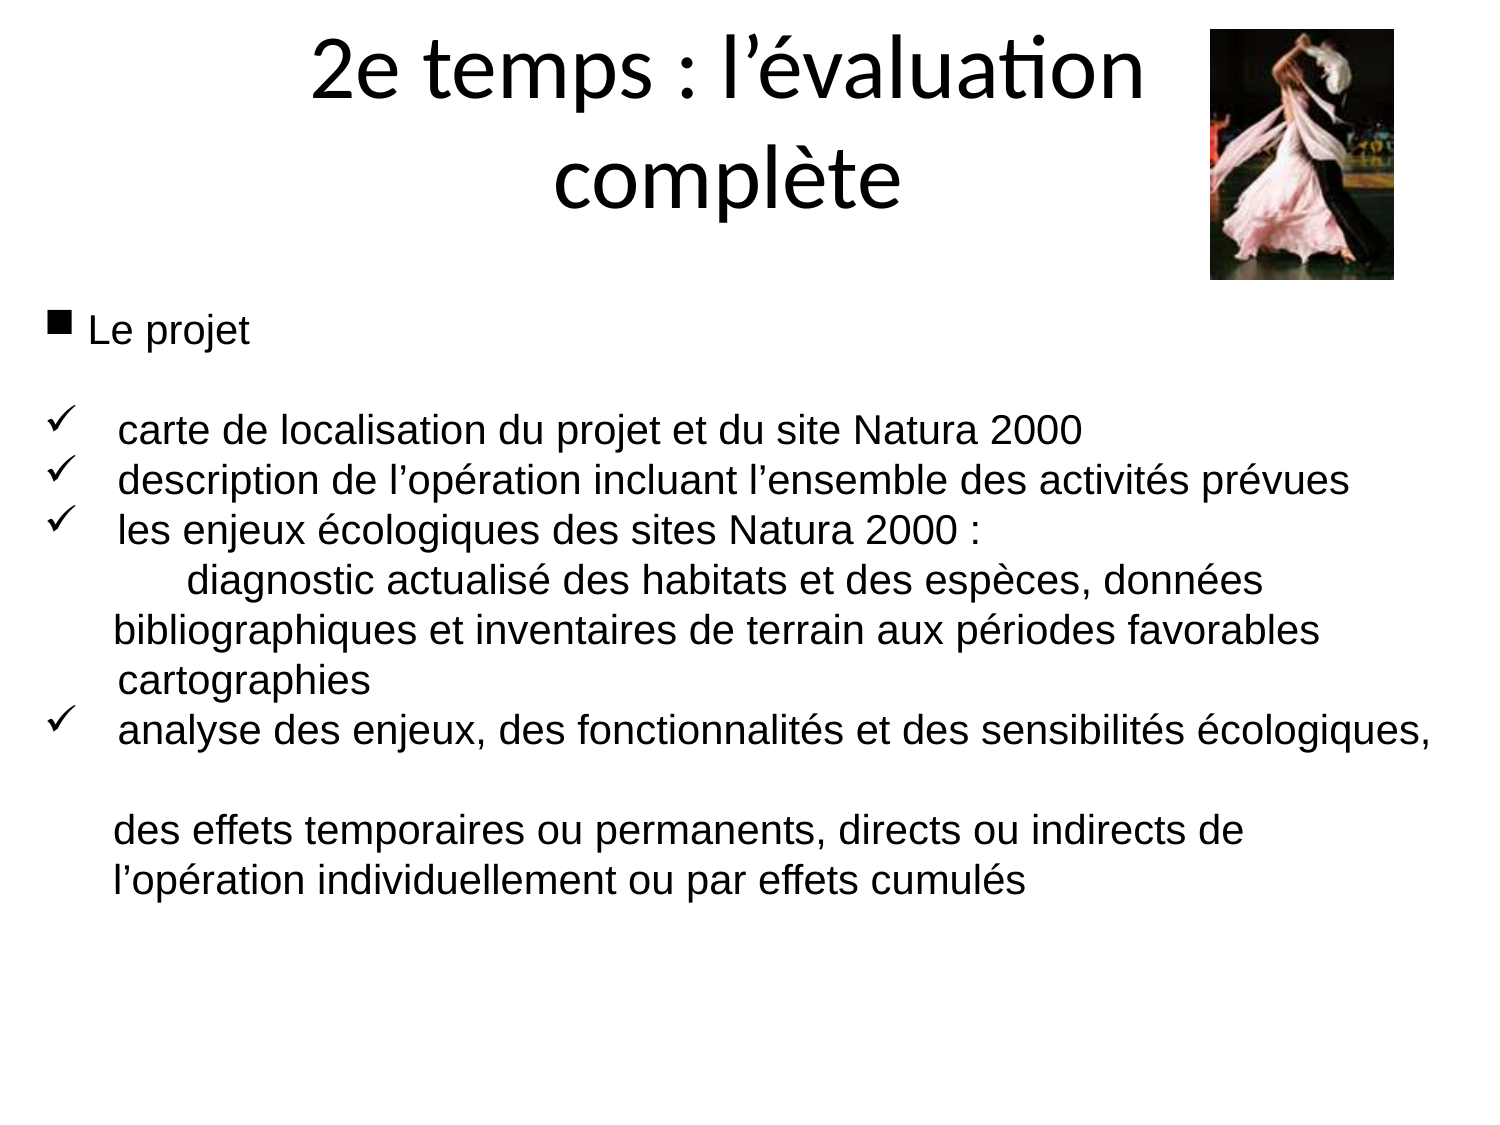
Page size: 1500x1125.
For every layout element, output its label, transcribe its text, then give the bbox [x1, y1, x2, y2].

text_box Le projet carte de localisation du projet et du site Natura 2000 description de l’opération incluant l’ensemble des activités prévues les enjeux écologiques des sites Natura 2000 : diagnostic actualisé des habitats et des espèces, données bibliographiques et inventaires de terrain aux périodes favorables cartographies analyse des enjeux, des fonctionnalités et des sensibilités écologiques, des effets temporaires ou permanents, directs ou indirects de l’opération individuellement ou par effets cumulés [29, 295, 1500, 961]
text_box 2e temps : l’évaluation complète [64, 0, 1413, 344]
